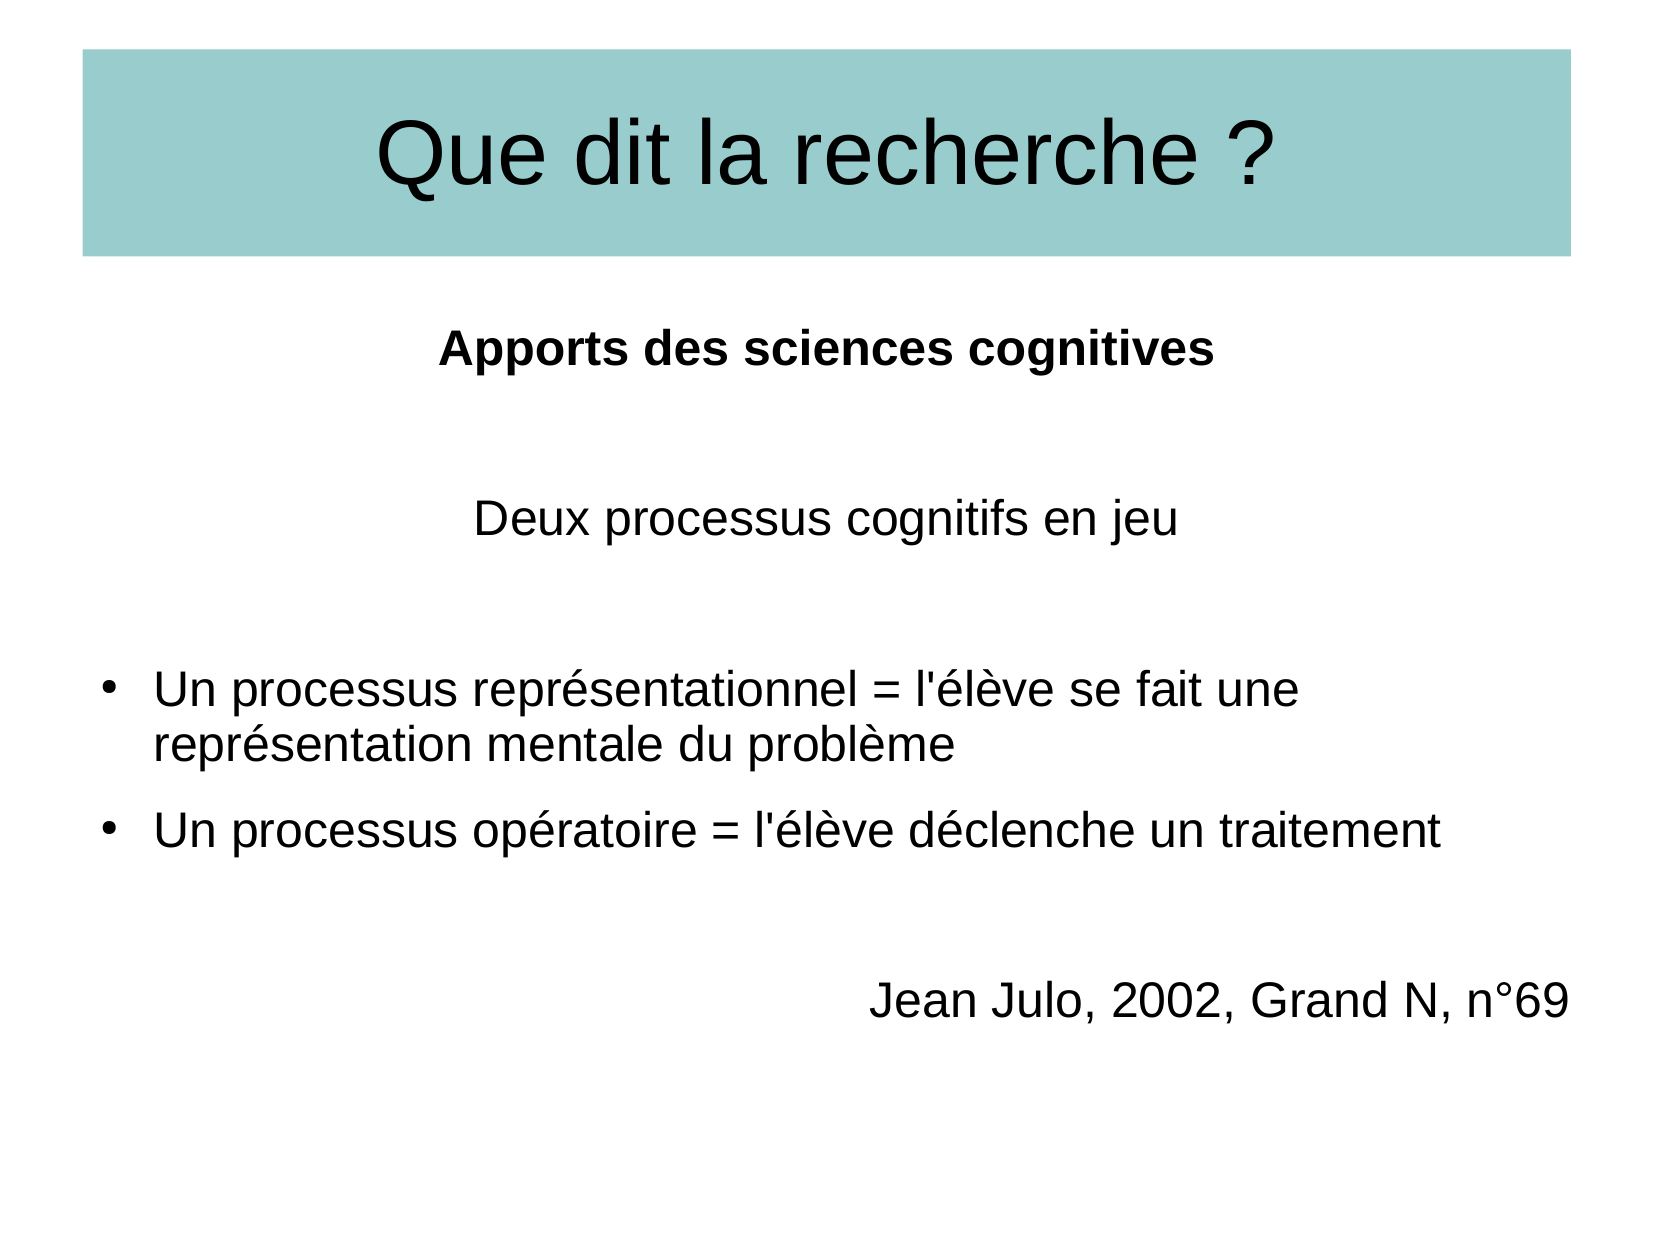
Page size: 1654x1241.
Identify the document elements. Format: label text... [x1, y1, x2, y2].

list Apports des sciences cognitives Deux processus cognitifs en jeu Un processus représentationnel = l'élève se fait une représentation mentale du problème Un processus opératoire = l'élève déclenche un traitement Jean Julo, 2002, Grand N, n°69 [82, 319, 1571, 1116]
title Que dit la recherche ? [82, 49, 1571, 257]
